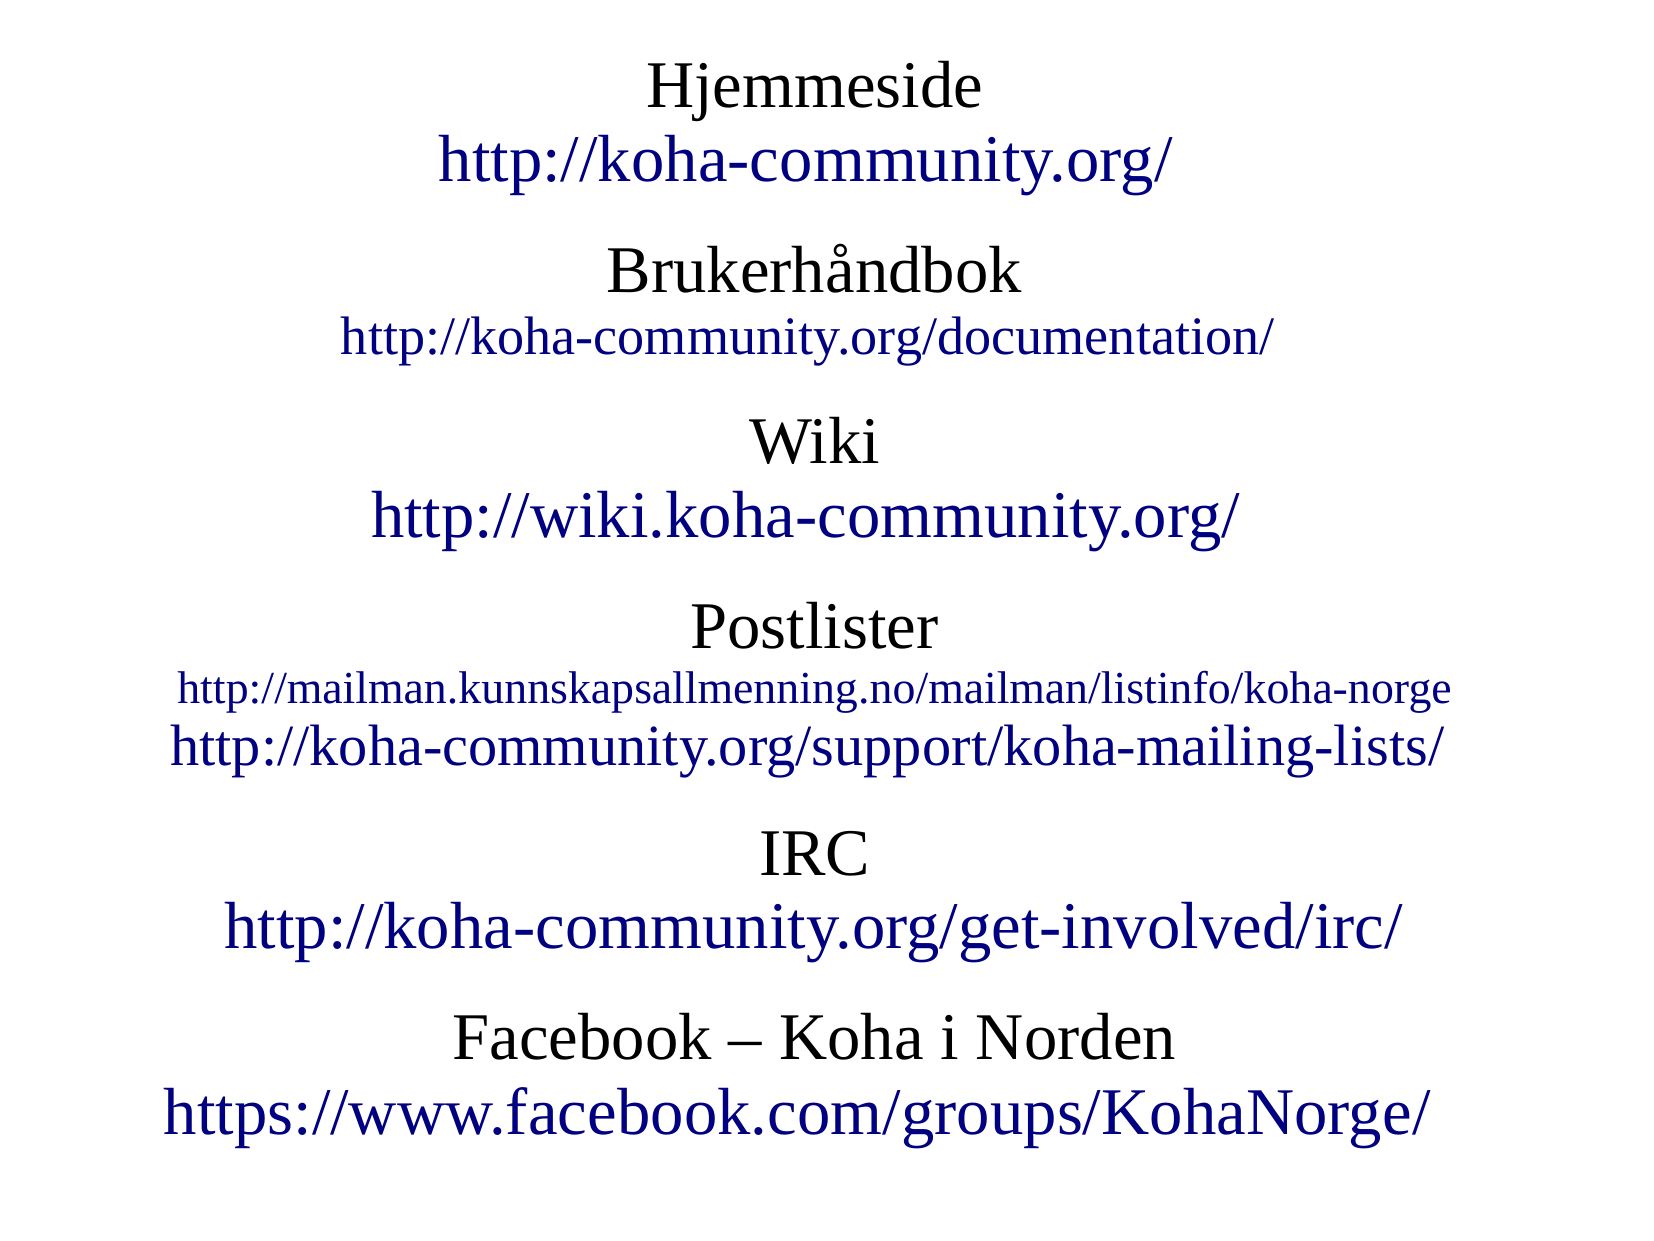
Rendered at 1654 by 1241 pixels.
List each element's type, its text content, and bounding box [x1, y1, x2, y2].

subtitle Hjemmeside http://koha-community.org/ Brukerhåndbok http://koha-community.org/documentation/ Wiki http://wiki.koha-community.org/ Postlister http://mailman.kunnskapsallmenning.no/mailman/listinfo/koha-norge http://koha-community.org/support/koha-mailing-lists/ IRC http://koha-community.org/get-involved/irc/ Facebook – Koha i Norden https://www.facebook.com/groups/KohaNorge/ [23, 47, 1607, 1150]
